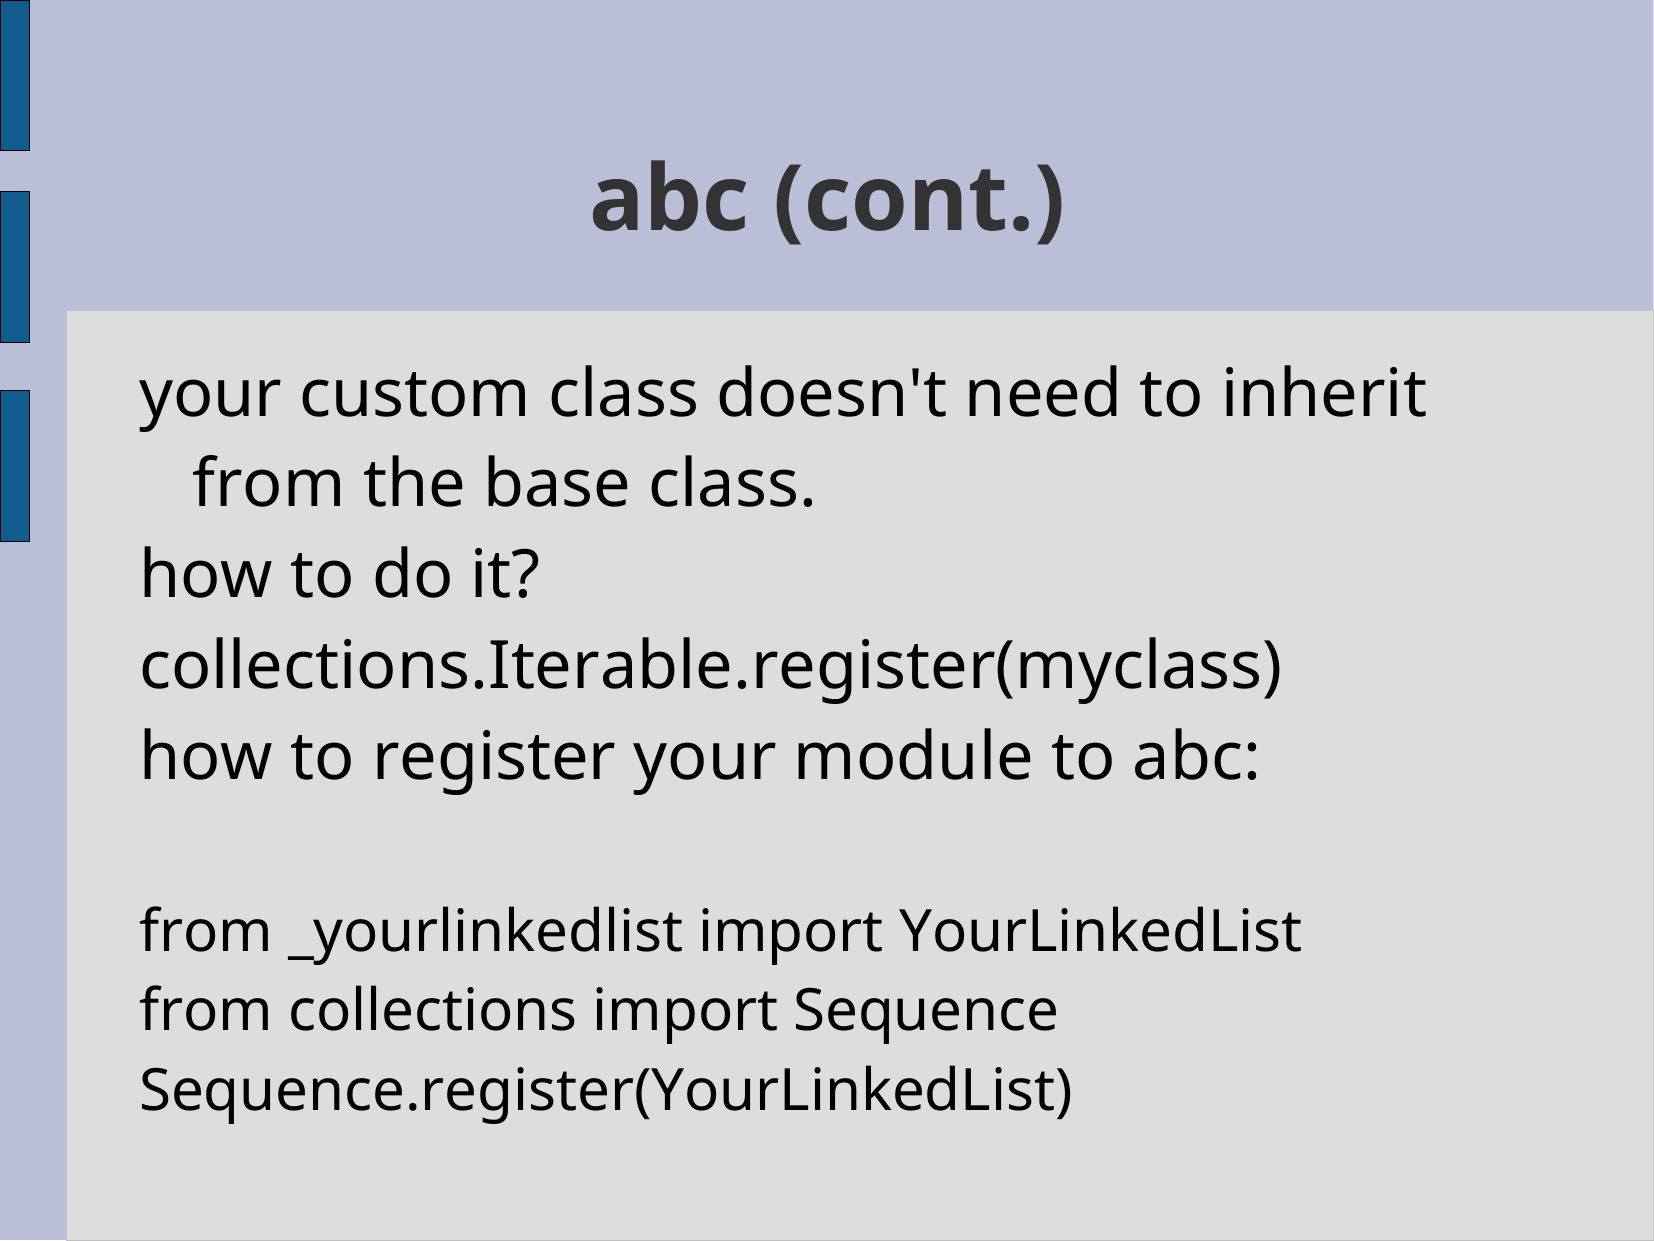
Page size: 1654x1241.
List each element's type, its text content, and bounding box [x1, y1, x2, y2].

title abc (cont.) [121, 98, 1534, 291]
list your custom class doesn't need to inherit from the base class. how to do it? collections.Iterable.register(myclass) how to register your module to abc: from _yourlinkedlist import YourLinkedList from collections import Sequence Sequence.register(YourLinkedList) [121, 344, 1534, 1112]
